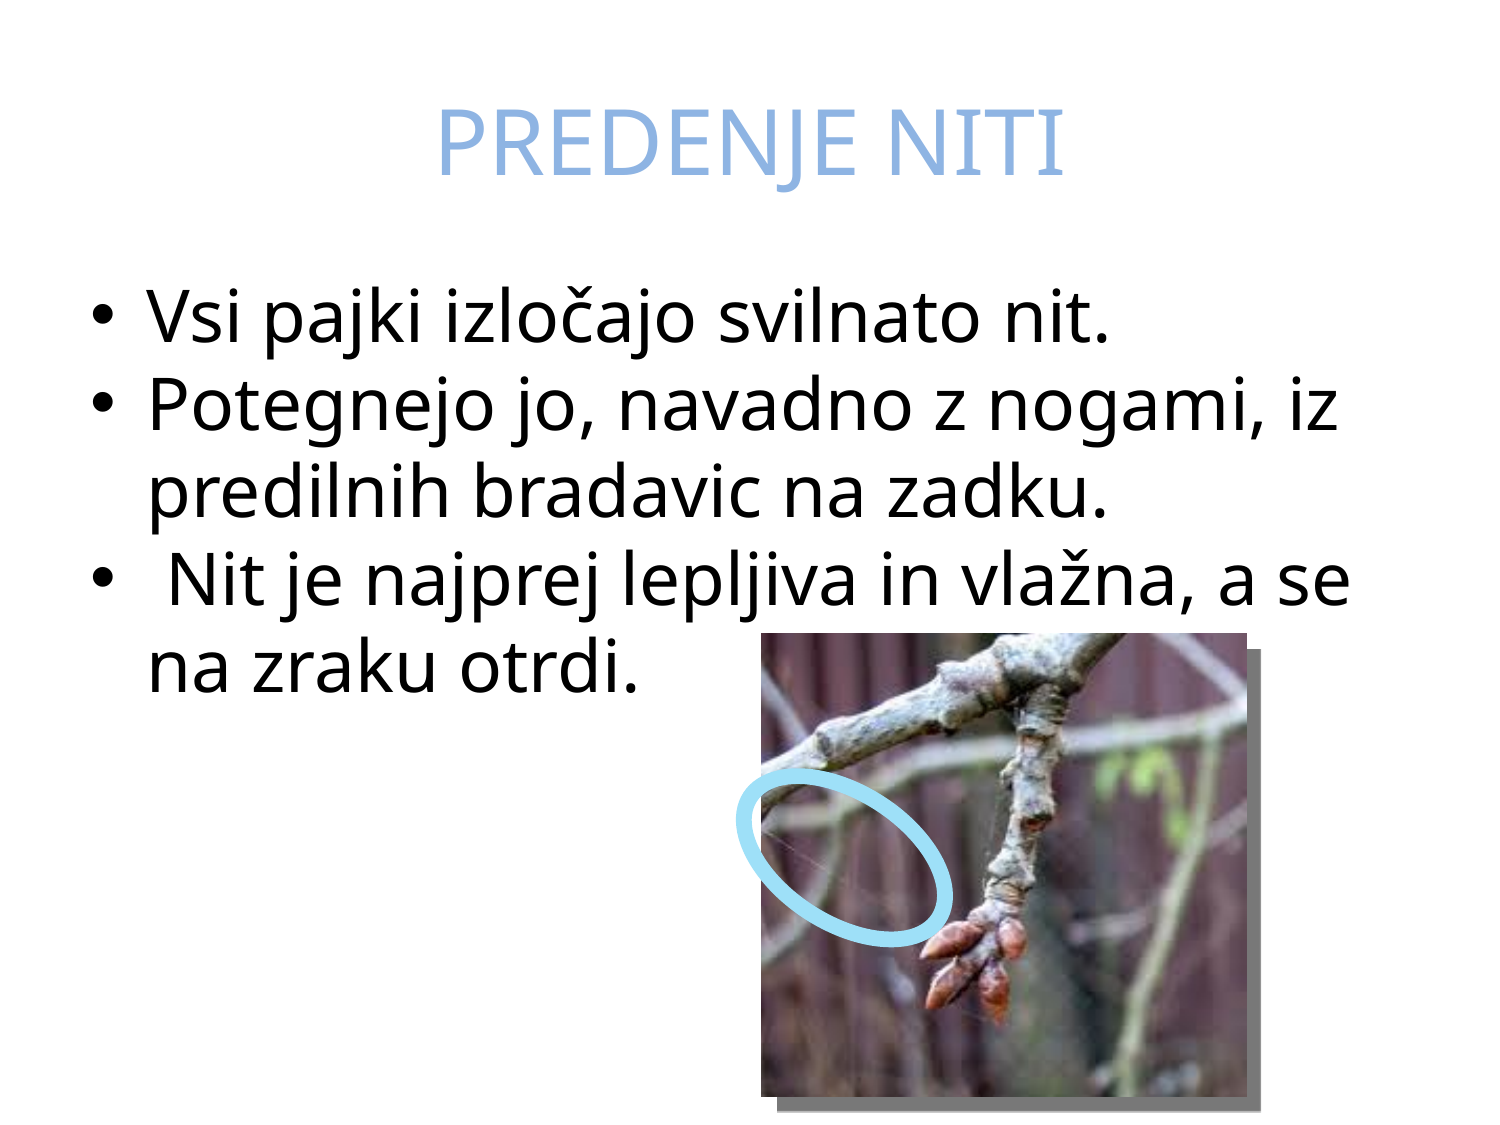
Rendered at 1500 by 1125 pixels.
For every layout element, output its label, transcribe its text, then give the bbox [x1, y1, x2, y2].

picture [761, 633, 1247, 1097]
text_box [738, 770, 951, 946]
title PREDENJE NITI [75, 45, 1425, 233]
list Vsi pajki izločajo svilnato nit. Potegnejo jo, navadno z nogami, iz predilnih bradavic na zadku. Nit je najprej lepljiva in vlažna, a se na zraku otrdi. [75, 262, 1425, 1005]
picture [761, 782, 939, 933]
